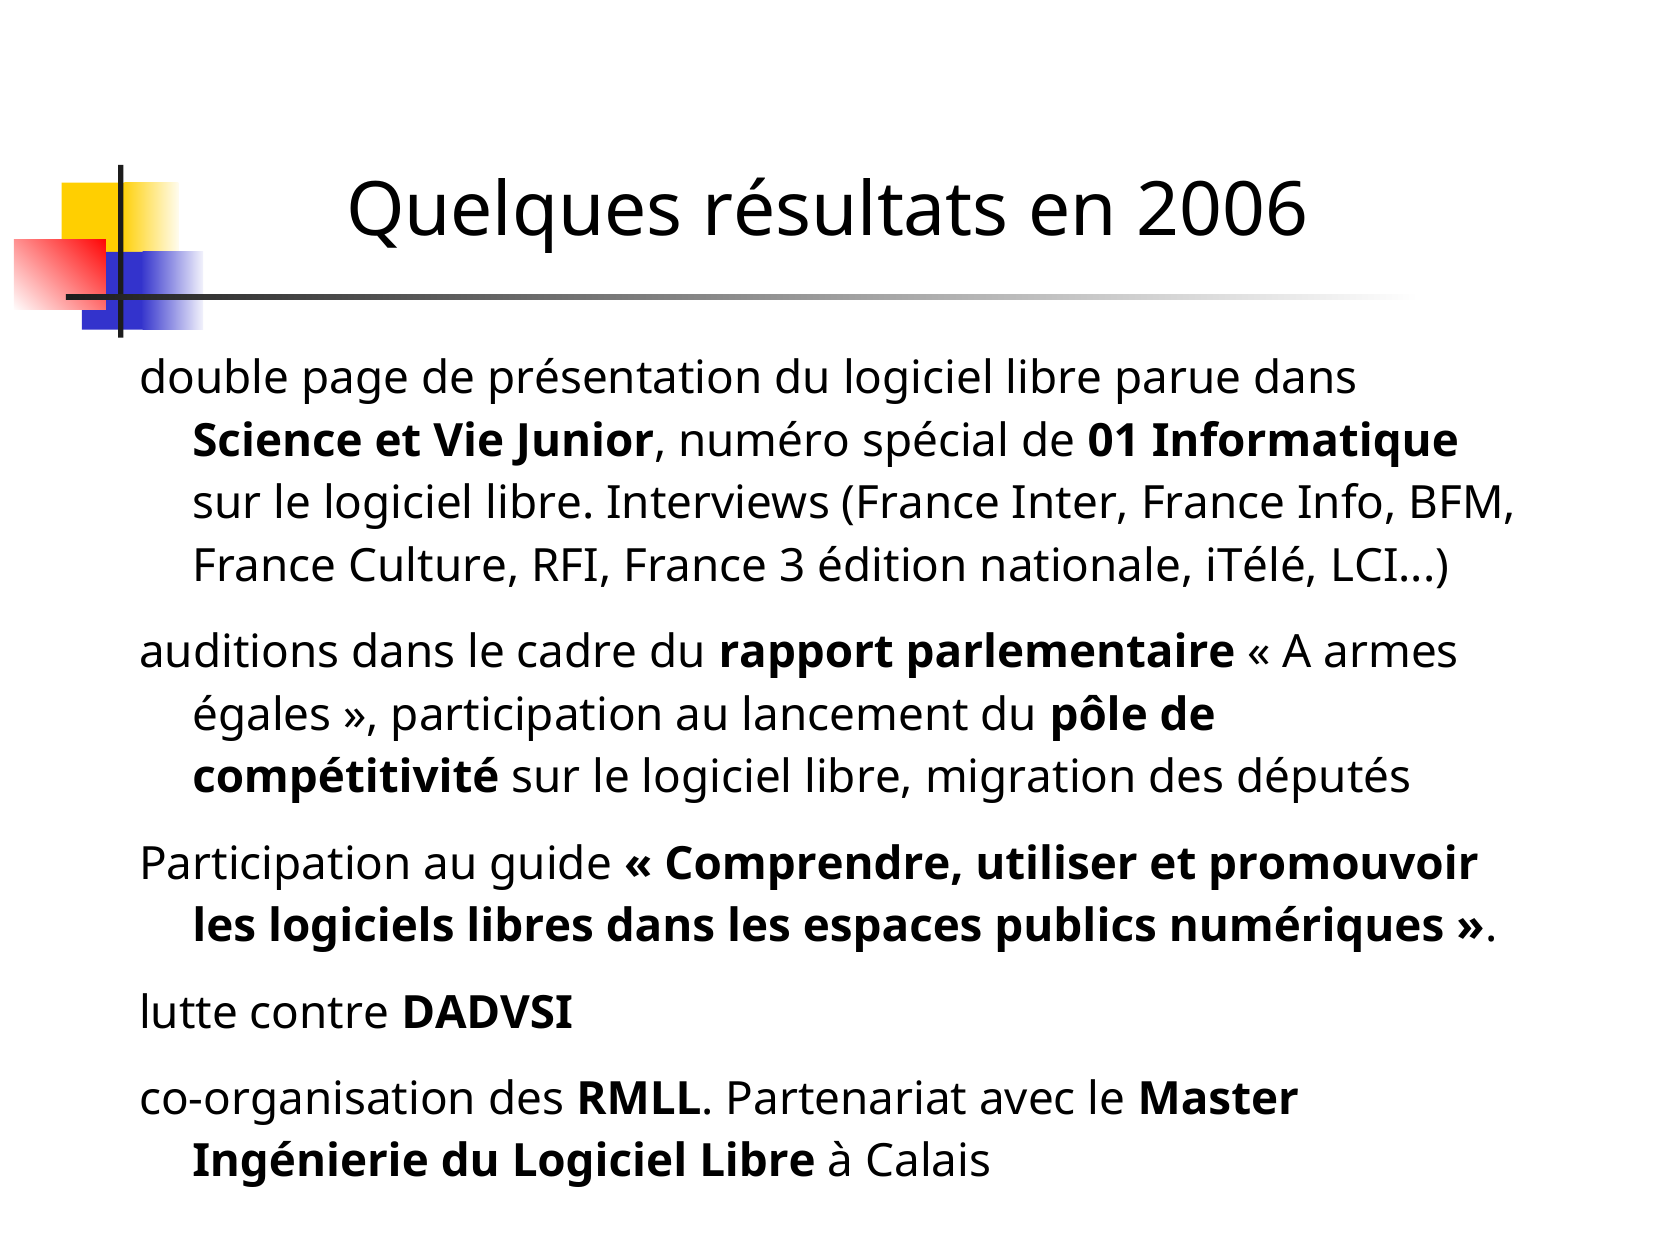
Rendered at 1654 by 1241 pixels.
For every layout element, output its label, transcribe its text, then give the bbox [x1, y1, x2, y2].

title Quelques résultats en 2006 [121, 110, 1534, 303]
list double page de présentation du logiciel libre parue dans Science et Vie Junior, numéro spécial de 01 Informatique sur le logiciel libre. Interviews (France Inter, France Info, BFM, France Culture, RFI, France 3 édition nationale, iTélé, LCI...) auditions dans le cadre du rapport parlementaire « A armes égales », participation au lancement du pôle de compétitivité sur le logiciel libre, migration des députés Participation au guide « Comprendre, utiliser et promouvoir les logiciels libres dans les espaces publics numériques ». lutte contre DADVSI co-organisation des RMLL. Partenariat avec le Master Ingénierie du Logiciel Libre à Calais [121, 344, 1534, 1218]
